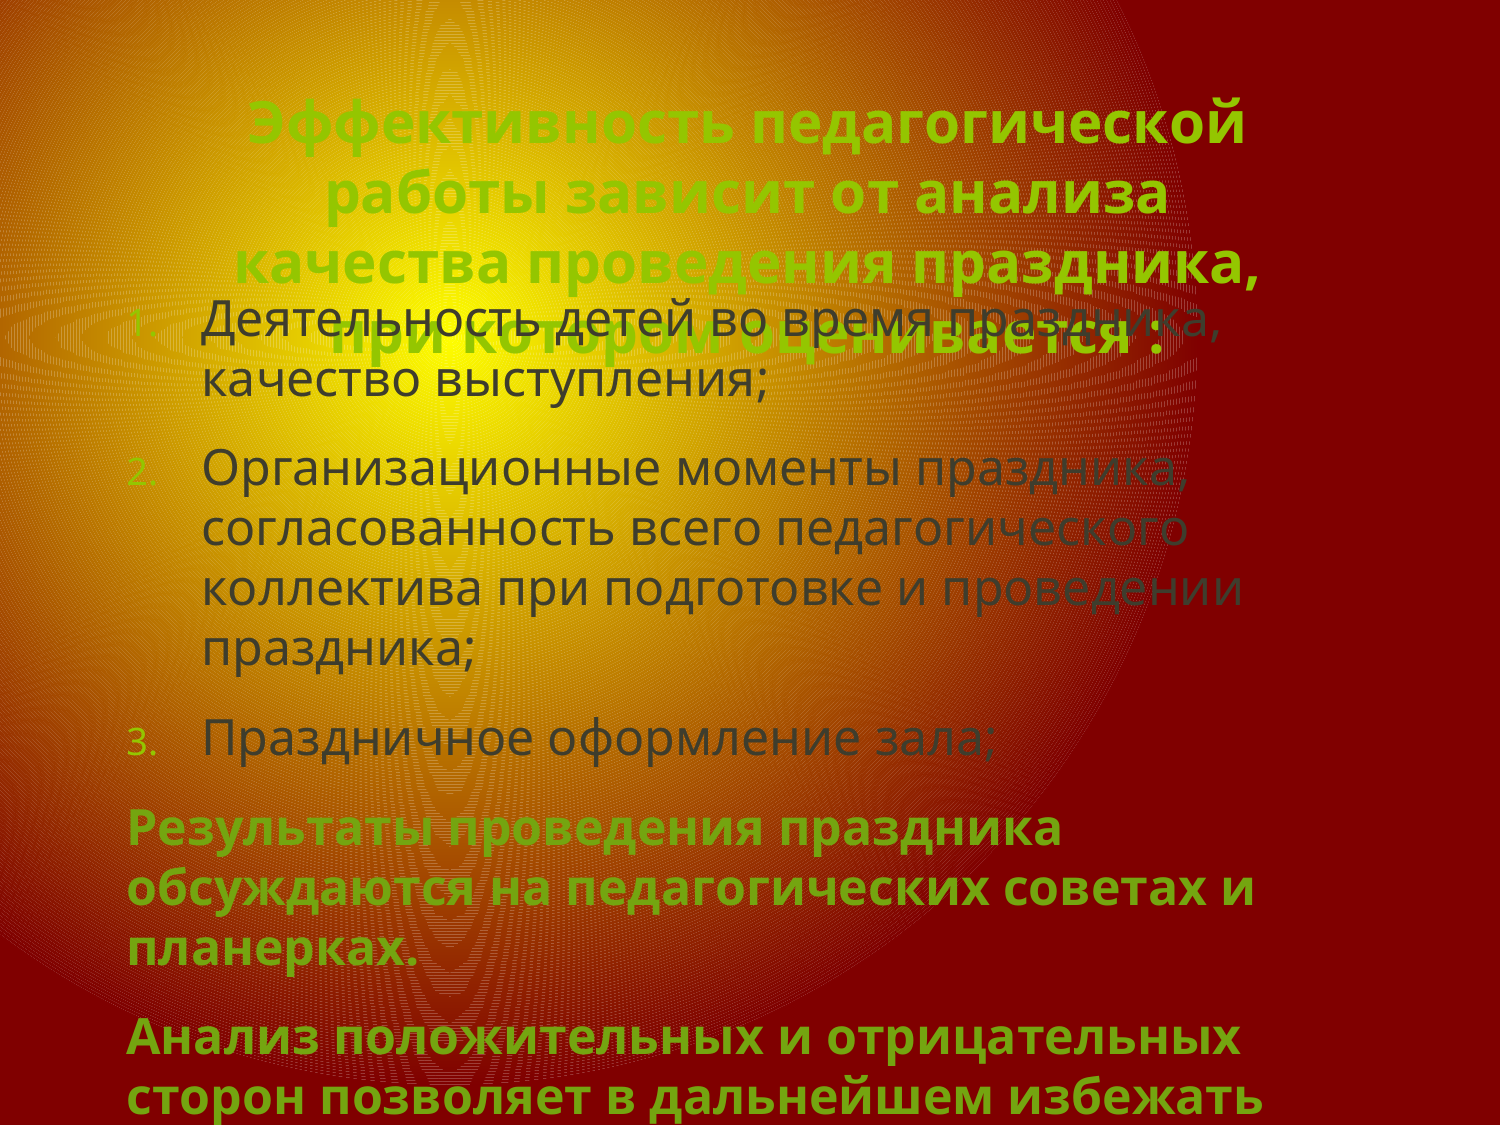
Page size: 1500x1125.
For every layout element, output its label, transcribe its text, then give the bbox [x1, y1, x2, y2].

list Деятельность детей во время праздника, качество выступления; Организационные моменты праздника, согласованность всего педагогического коллектива при подготовке и проведении праздника; Праздничное оформление зала; Результаты проведения праздника обсуждаются на педагогических советах и планерках. Анализ положительных и отрицательных сторон позволяет в дальнейшем избежать ошибок. [100, 278, 1400, 1035]
title Эффективность педагогической работы зависит от анализа качества проведения праздника, при котором оценивается : [171, 78, 1324, 278]
